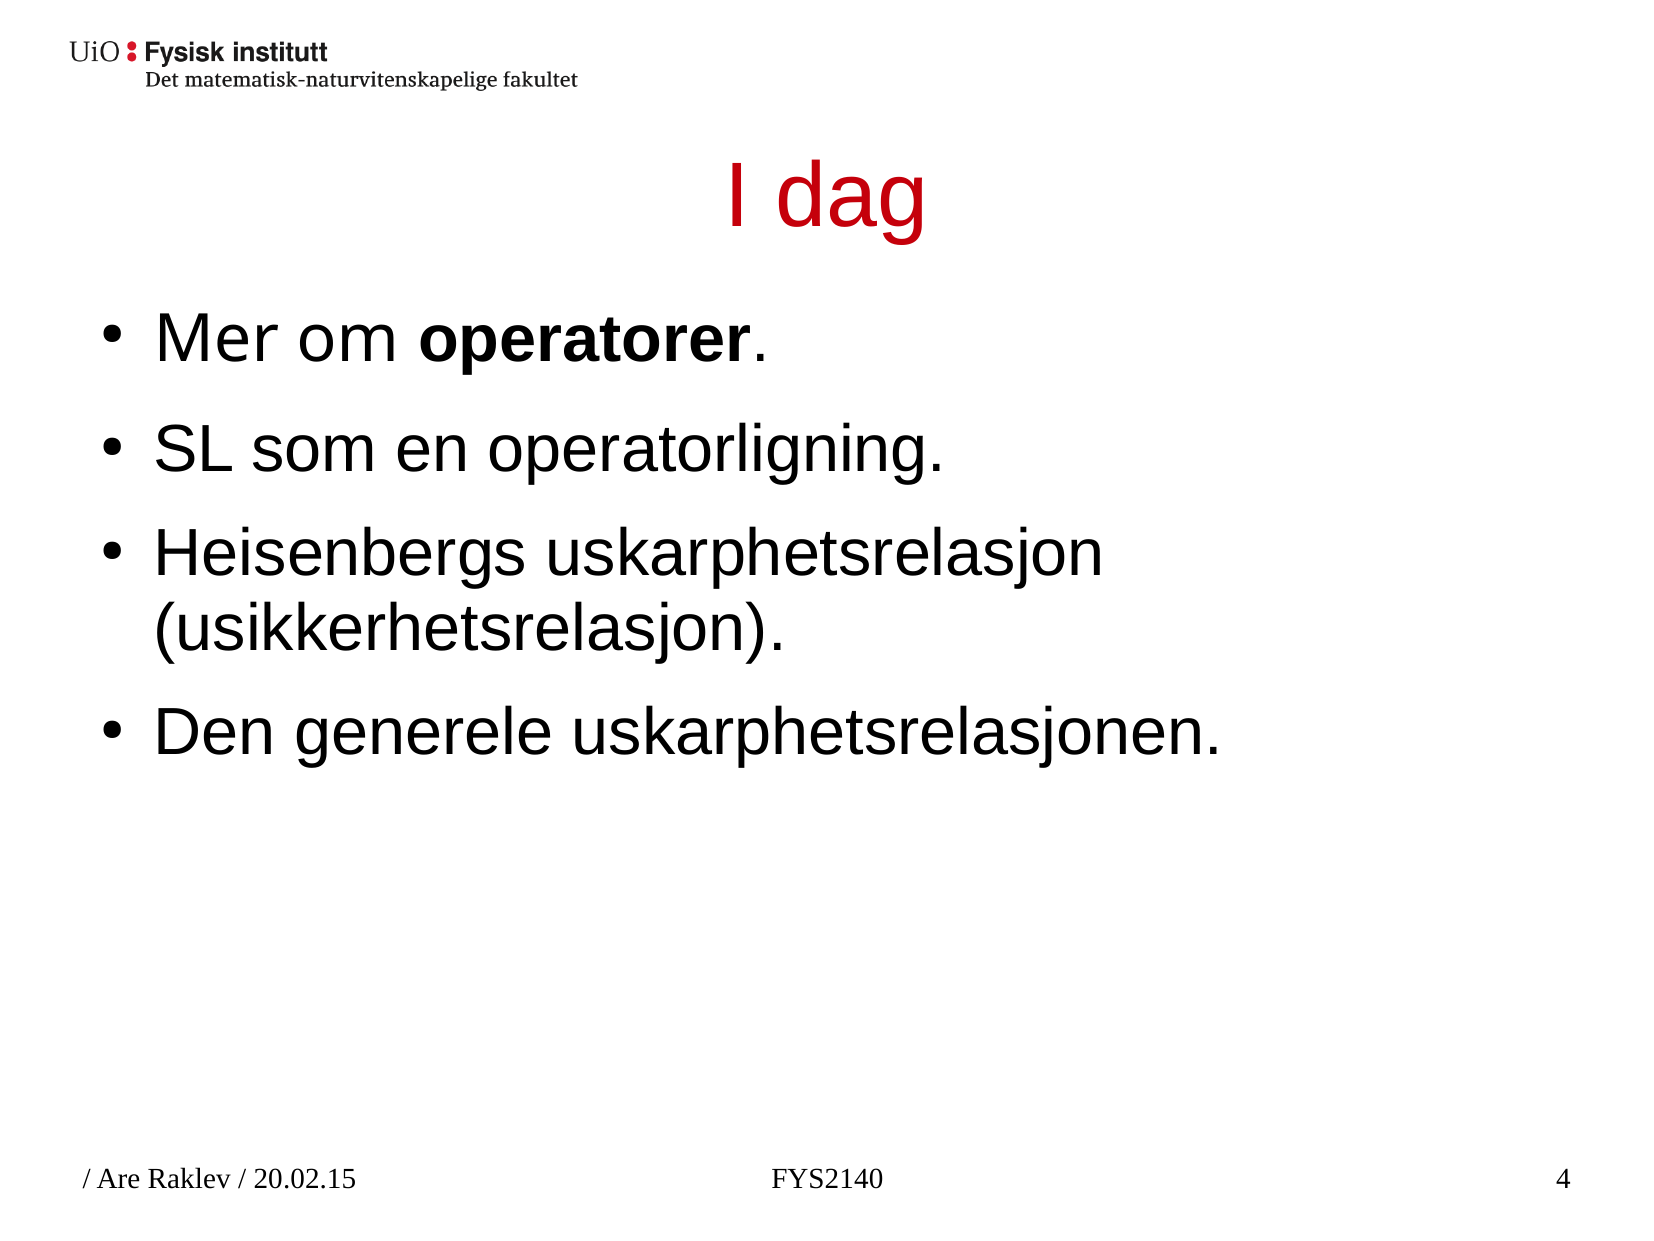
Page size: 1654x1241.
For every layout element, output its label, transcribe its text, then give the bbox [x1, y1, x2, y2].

list Mer om operatorer. SL som en operatorligning. Heisenbergs uskarphetsrelasjon (usikkerhetsrelasjon). Den generele uskarphetsrelasjonen. [82, 290, 1571, 1094]
title I dag [82, 90, 1571, 290]
picture [68, 37, 581, 93]
